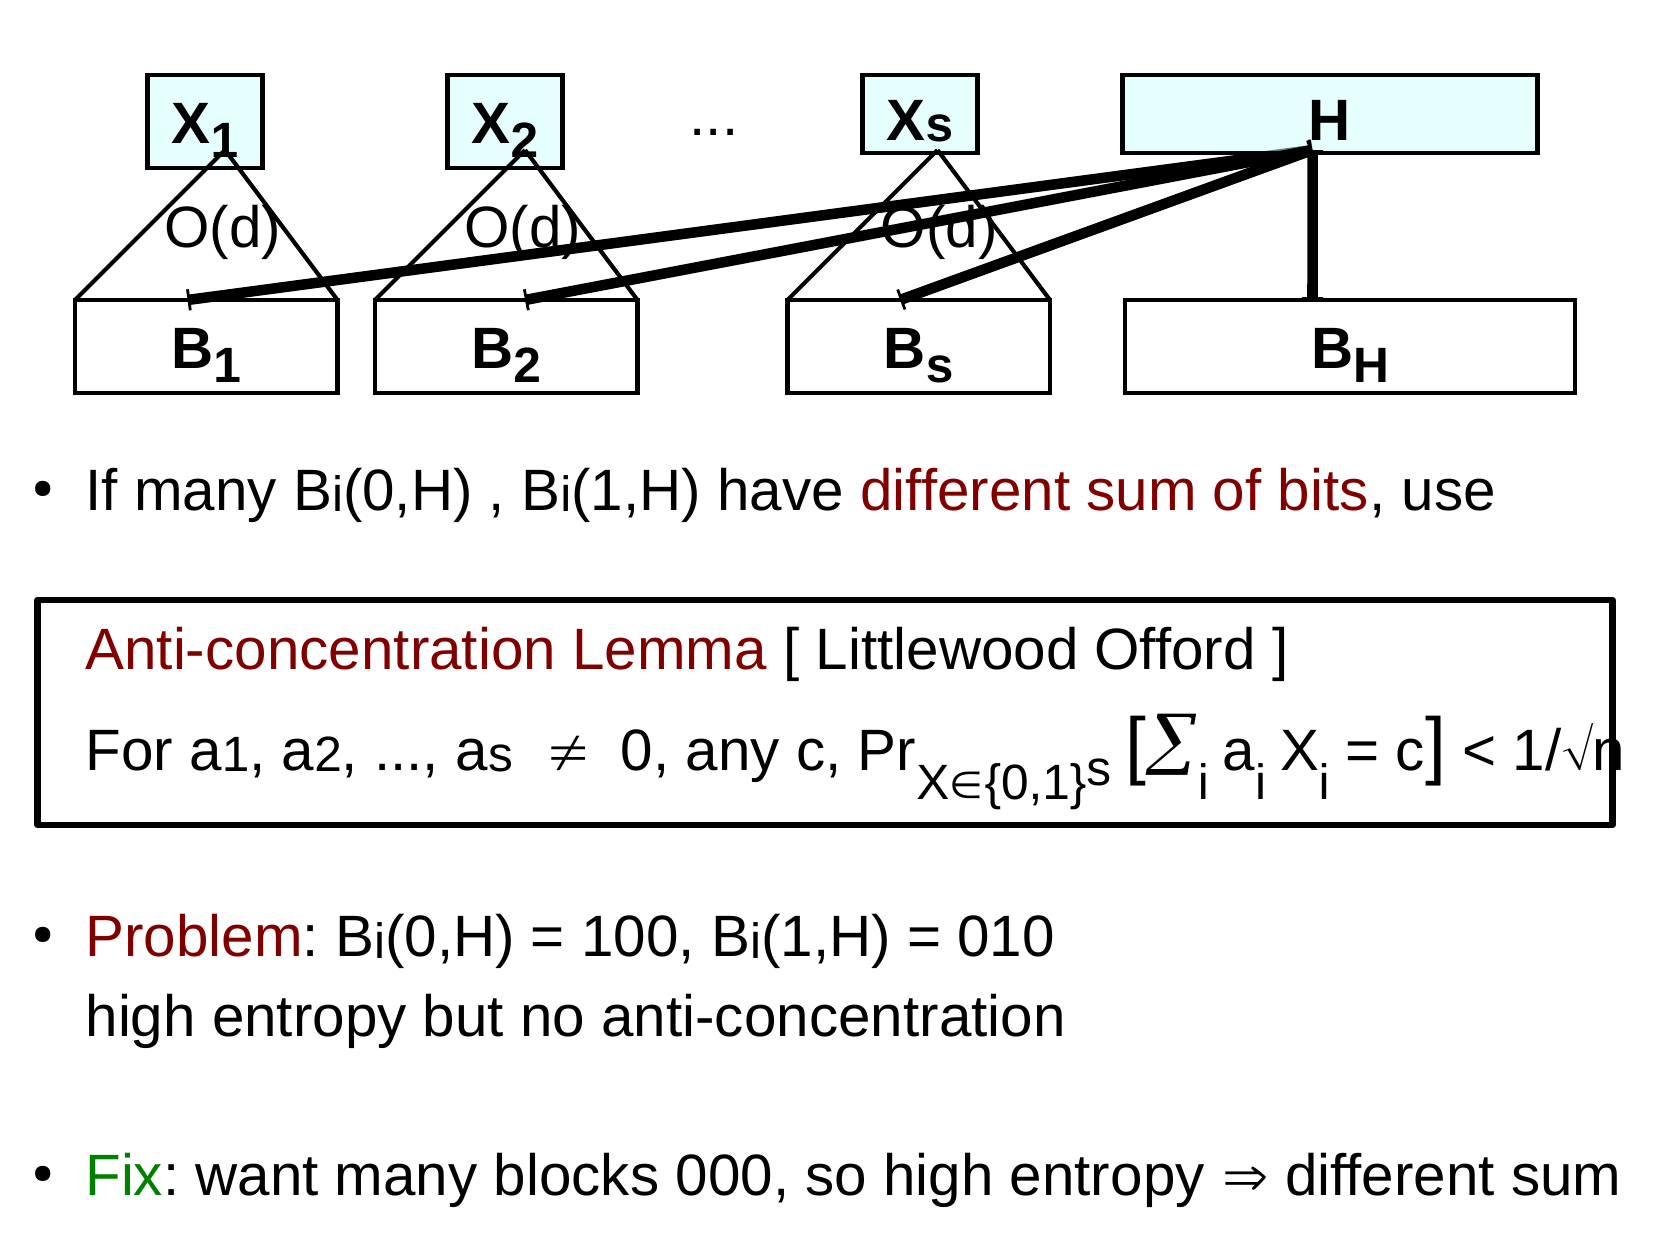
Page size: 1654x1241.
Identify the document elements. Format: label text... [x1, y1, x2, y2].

text_box X1 [147, 74, 263, 169]
text_box B1 [74, 299, 338, 394]
text_box X1 [210, 157, 235, 169]
text_box X2 [510, 157, 535, 169]
text_box Xs [862, 75, 978, 154]
text_box ... [675, 75, 788, 155]
text_box BH [1125, 299, 1576, 394]
text_box O(d) [450, 187, 597, 268]
text_box X2 [447, 74, 563, 169]
text_box H [1122, 75, 1538, 154]
text_box O(d) [866, 187, 1013, 229]
text_box B2 [374, 299, 638, 394]
text_box O(d) [866, 213, 1013, 268]
list If many Bi(0,H) , Bi(1,H) have different sum of bits, use Anti-concentration Lemma [ Littlewood Offord ] For a1, a2, ..., as  0, any c, PrX{0,1}s [i ai Xi = c] < 1/n Problem: Bi(0,H) = 100, Bi(1,H) = 010 high entropy but no anti-concentration Fix: want many blocks 000, so high entropy  different sum [0, 450, 1654, 1238]
text_box Bs [787, 299, 1051, 394]
text_box O(d) [150, 187, 297, 268]
